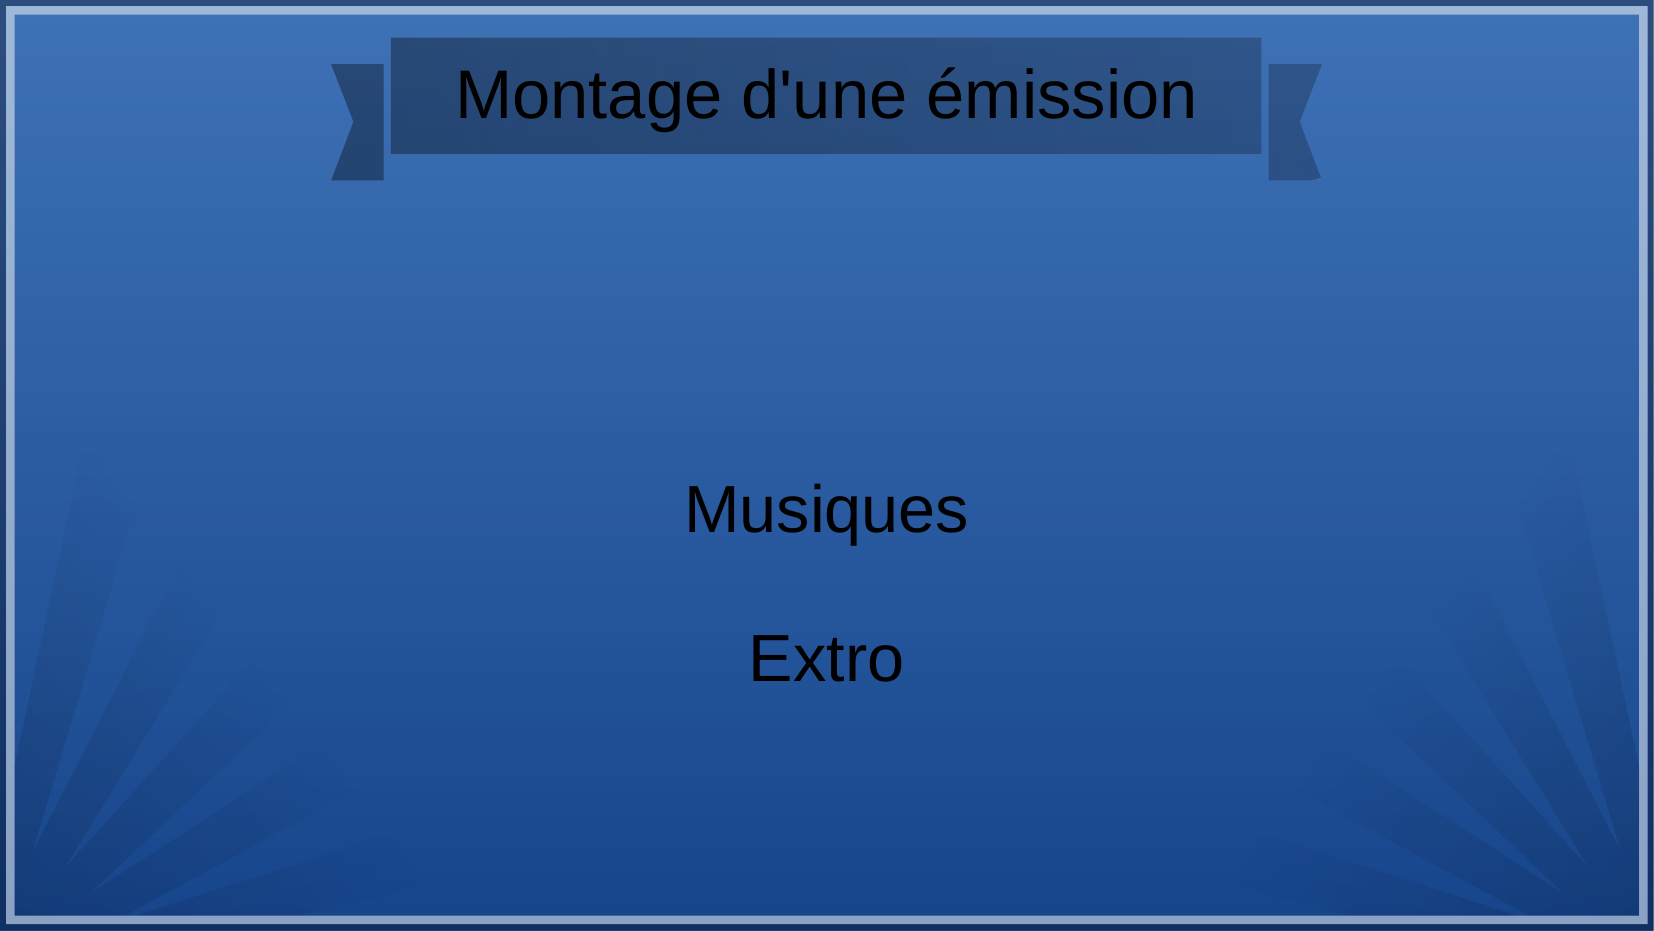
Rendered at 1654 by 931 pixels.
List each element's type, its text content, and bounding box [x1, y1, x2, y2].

title Montage d'une émission [389, 35, 1264, 154]
subtitle Musiques Extro [82, 224, 1571, 931]
